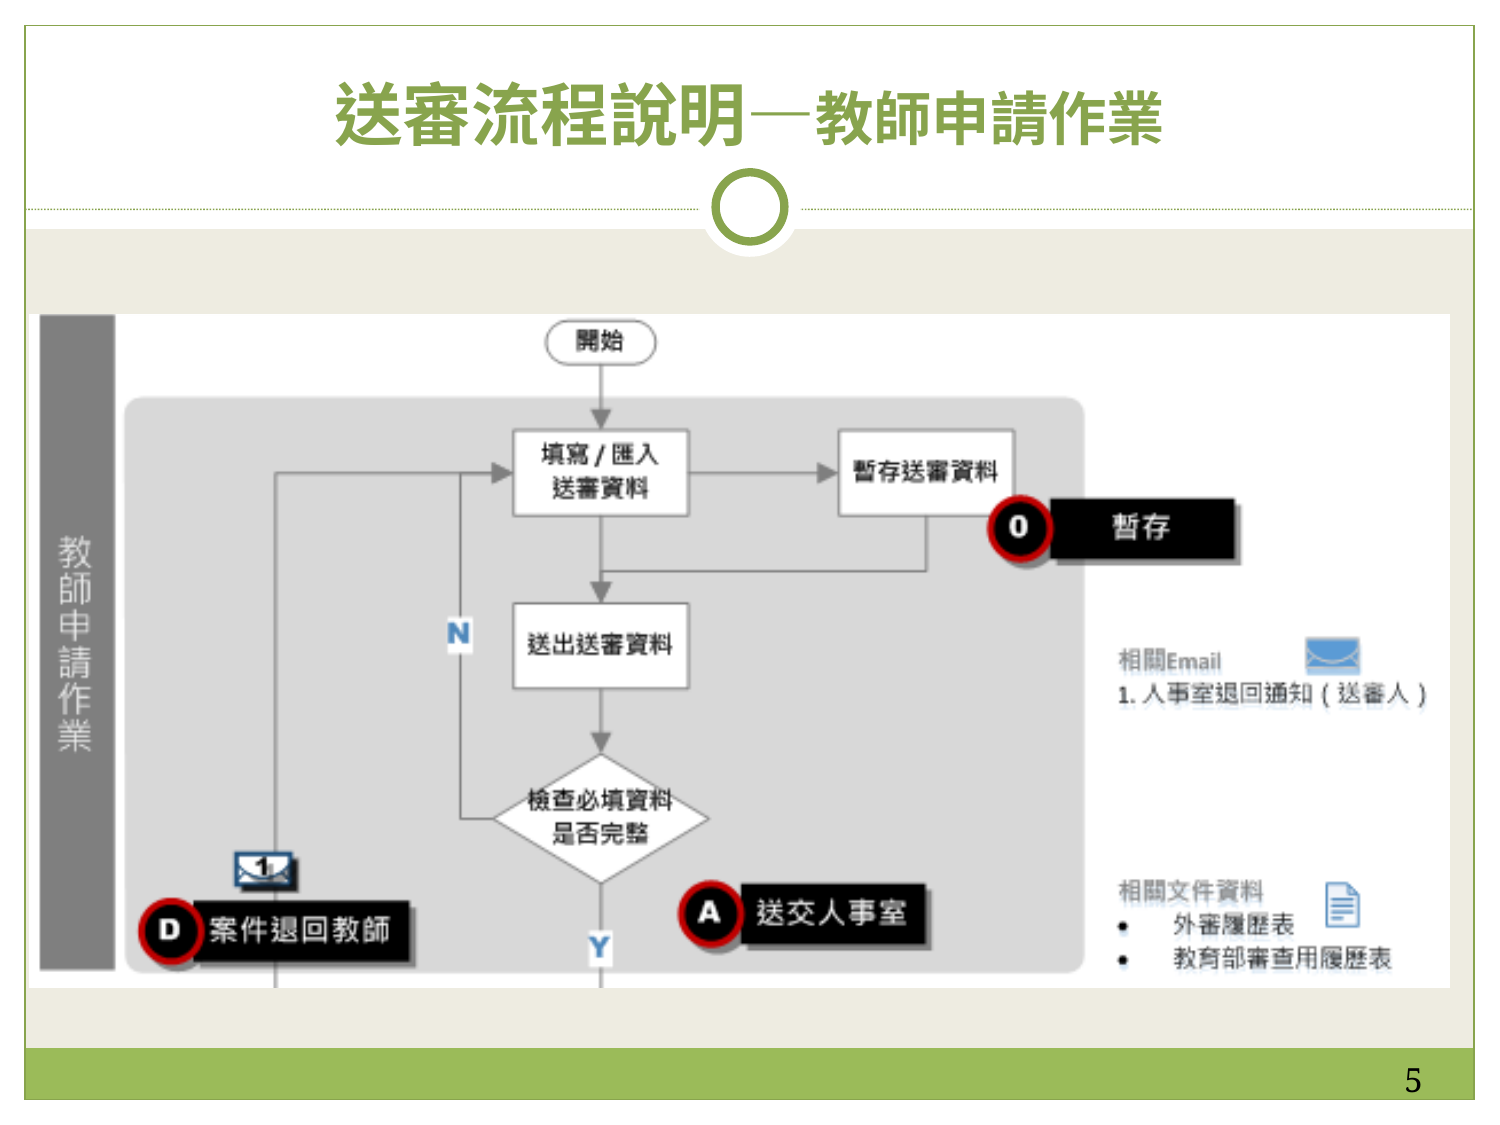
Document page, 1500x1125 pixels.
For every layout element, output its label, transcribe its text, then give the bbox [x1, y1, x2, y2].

text_box [1376, 1045, 1452, 1118]
title 送審流程說明—教師申請作業 [49, 37, 1450, 162]
picture [29, 314, 1450, 988]
